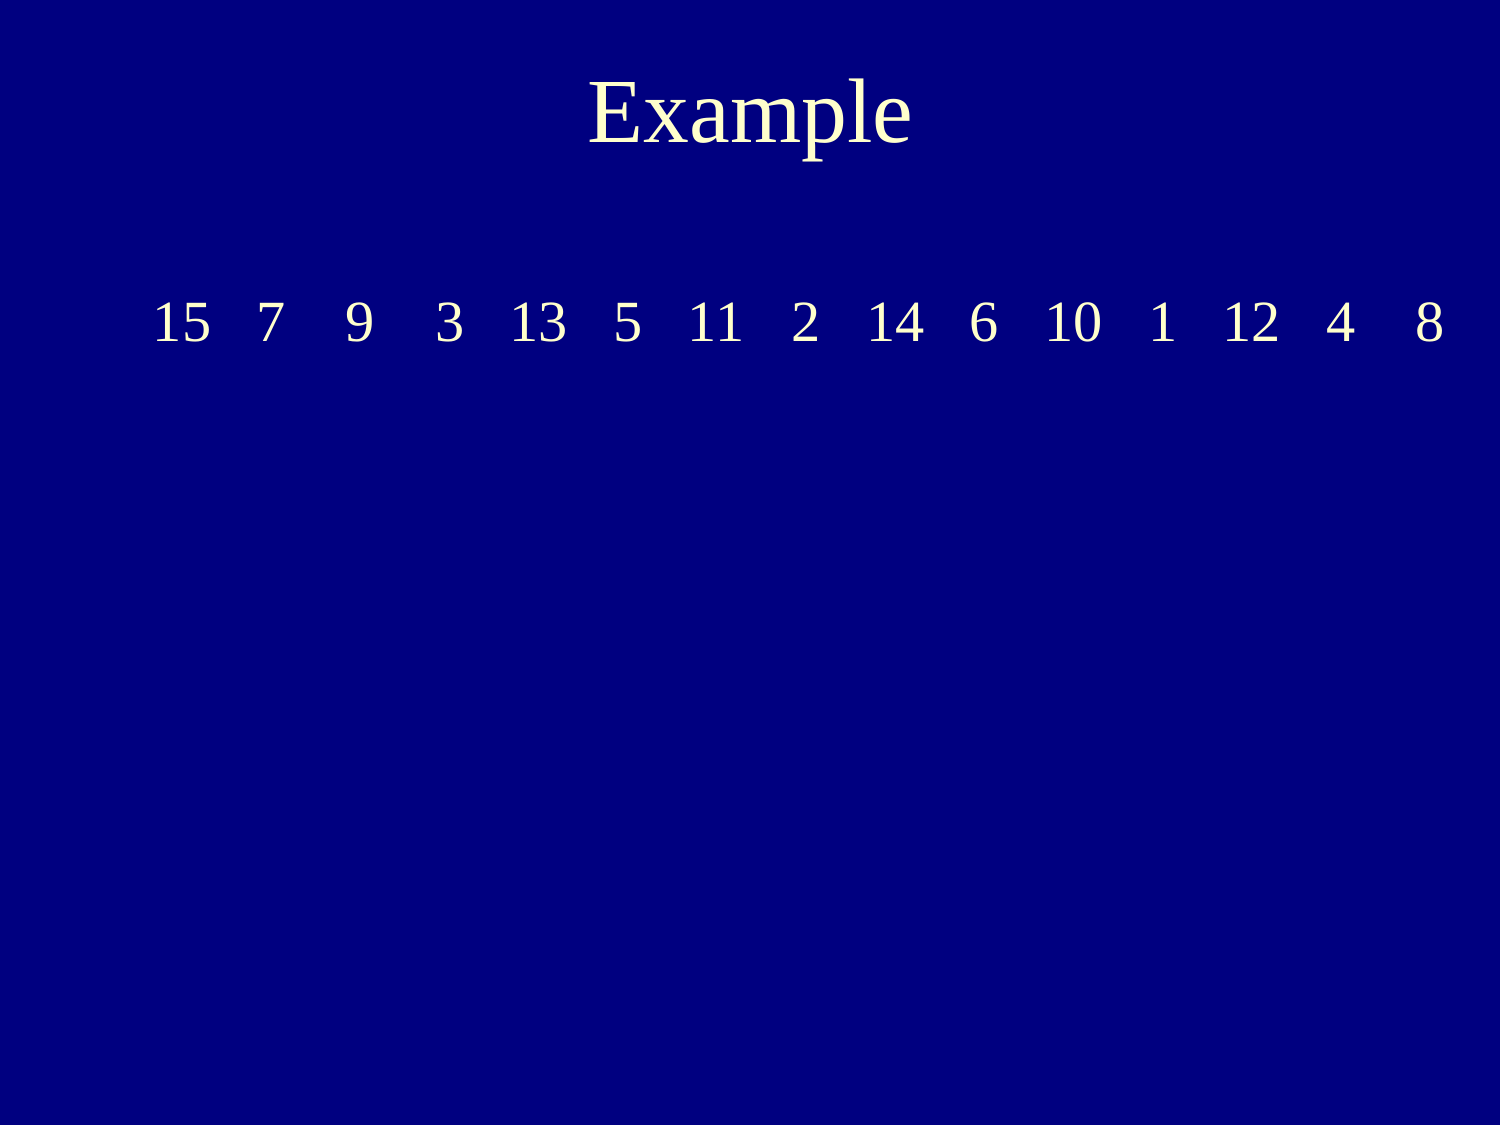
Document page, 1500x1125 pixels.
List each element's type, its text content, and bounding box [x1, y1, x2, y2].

table_header 14 [851, 275, 940, 362]
table_header 11 [673, 275, 761, 362]
table_header 15 [137, 275, 227, 362]
table_header 8 [1386, 275, 1475, 362]
table_header 5 [583, 275, 673, 362]
table_header 6 [940, 275, 1029, 362]
table_header 13 [494, 275, 583, 362]
title Example [22, 43, 1480, 169]
table_header 2 [761, 275, 851, 362]
table_header 4 [1297, 275, 1386, 362]
table_header 3 [405, 275, 494, 362]
table_header 10 [1029, 275, 1118, 362]
table_header 9 [316, 275, 405, 362]
table_header 7 [227, 275, 316, 362]
table_header 1 [1118, 275, 1207, 362]
table_header 12 [1207, 275, 1297, 362]
